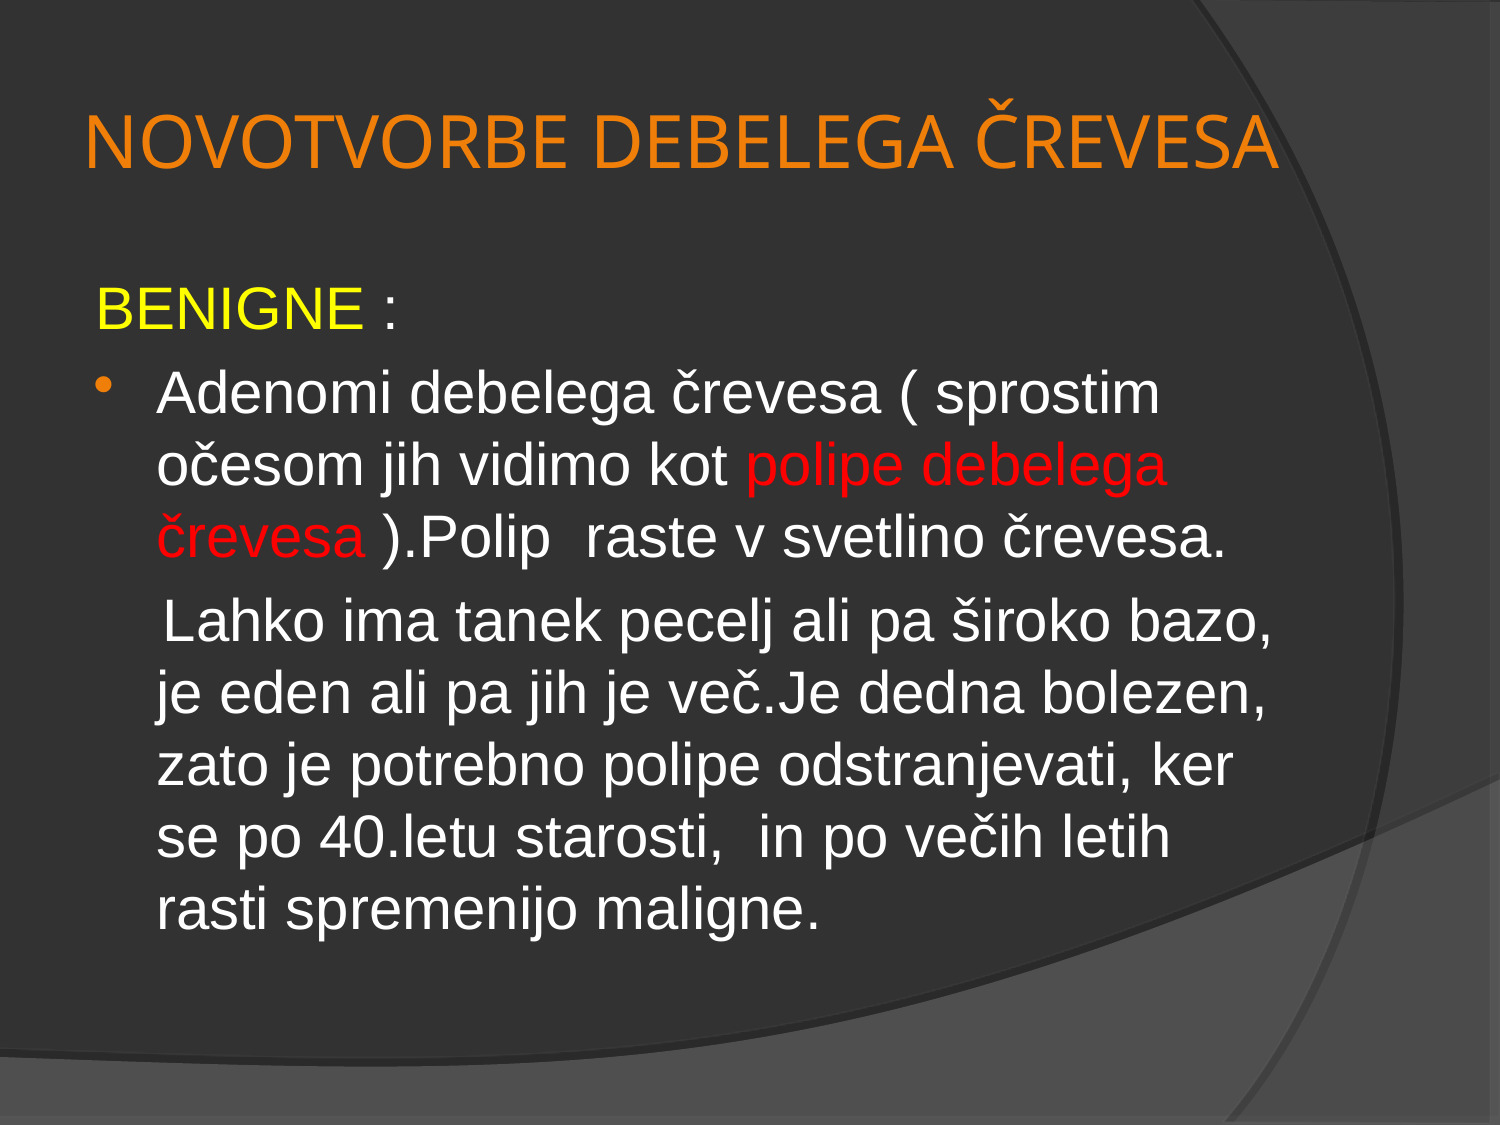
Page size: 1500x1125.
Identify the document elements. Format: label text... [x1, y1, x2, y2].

list BENIGNE : Adenomi debelega črevesa ( sprostim očesom jih vidimo kot polipe debelega črevesa ).Polip raste v svetlino črevesa. Lahko ima tanek pecelj ali pa široko bazo, je eden ali pa jih je več.Je dedna bolezen, zato je potrebno polipe odstranjevati, ker se po 40.letu starosti, in po večih letih rasti spremenijo maligne. [75, 262, 1300, 1005]
title NOVOTVORBE DEBELEGA ČREVESA [75, 45, 1300, 233]
